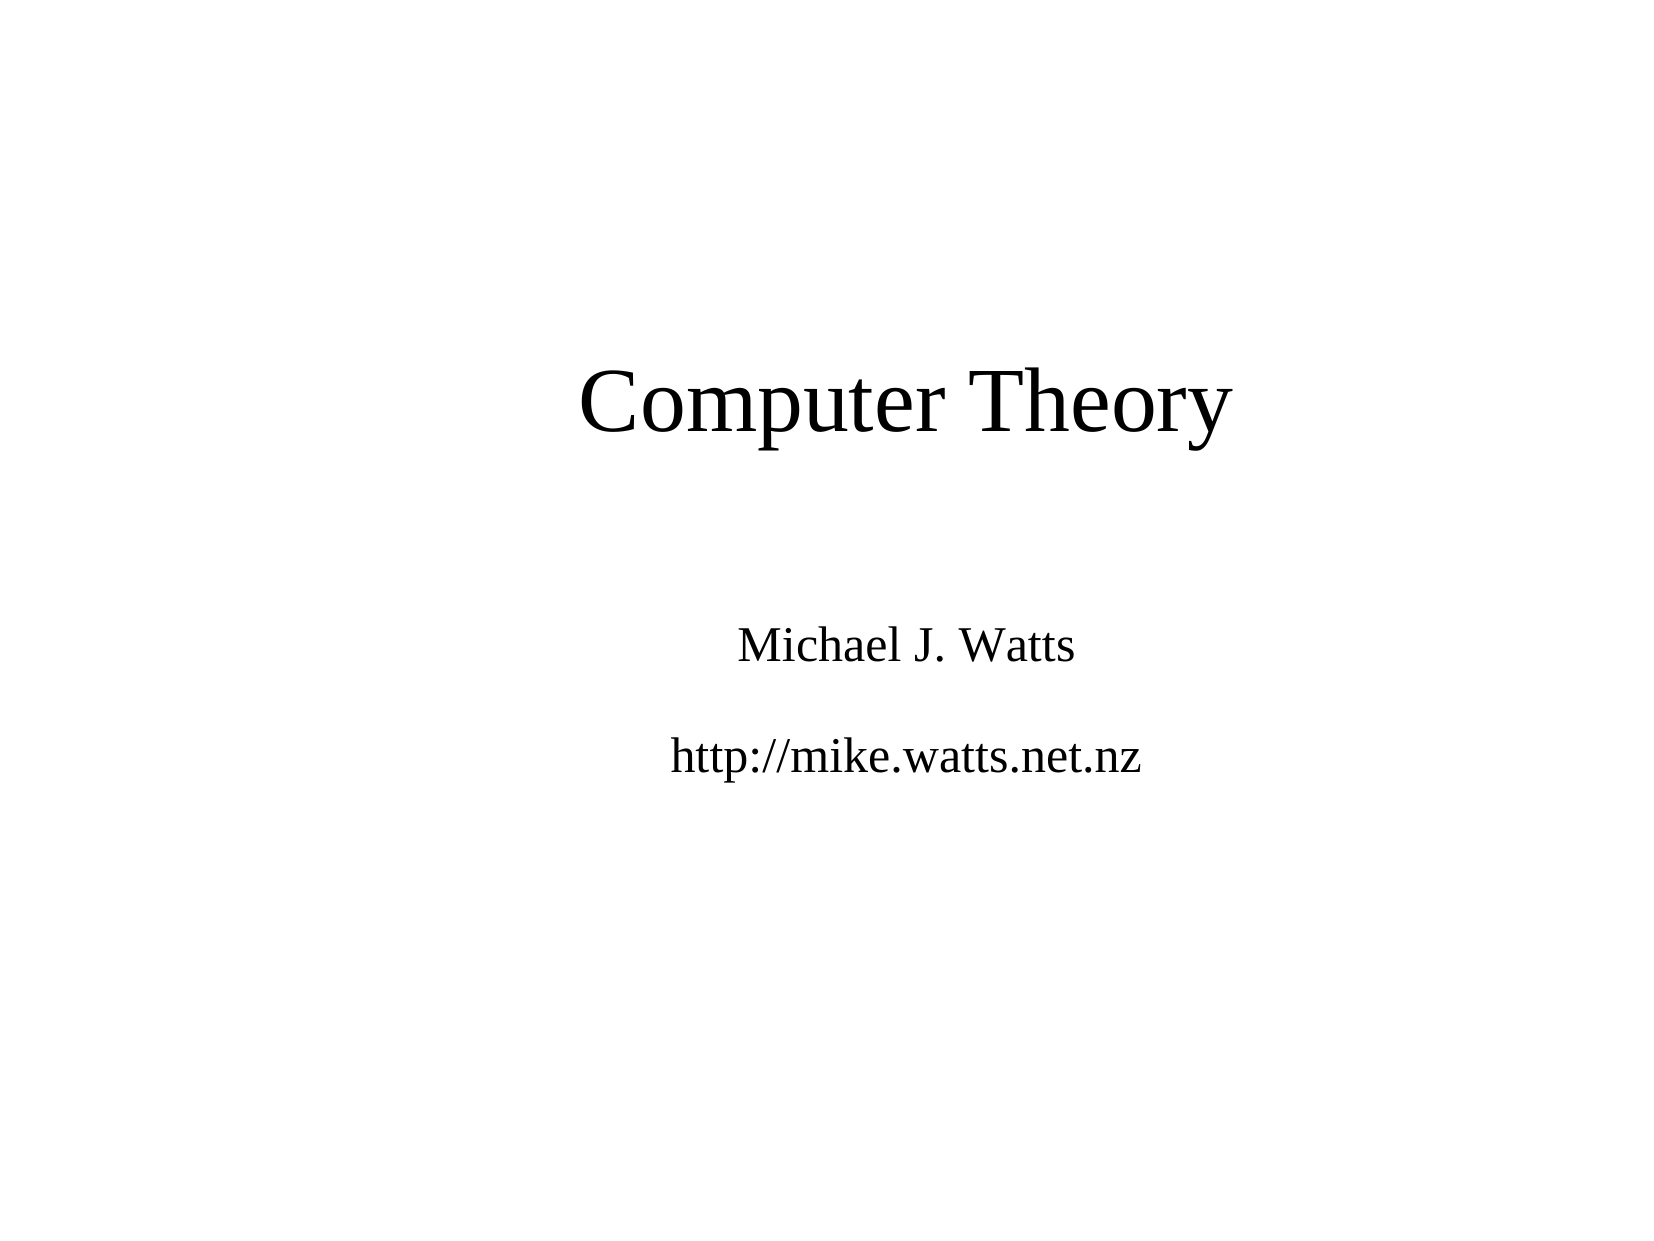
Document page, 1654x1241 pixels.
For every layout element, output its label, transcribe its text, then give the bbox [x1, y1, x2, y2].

text_box Computer Theory Michael J. Watts http://mike.watts.net.nz [380, 349, 1433, 913]
